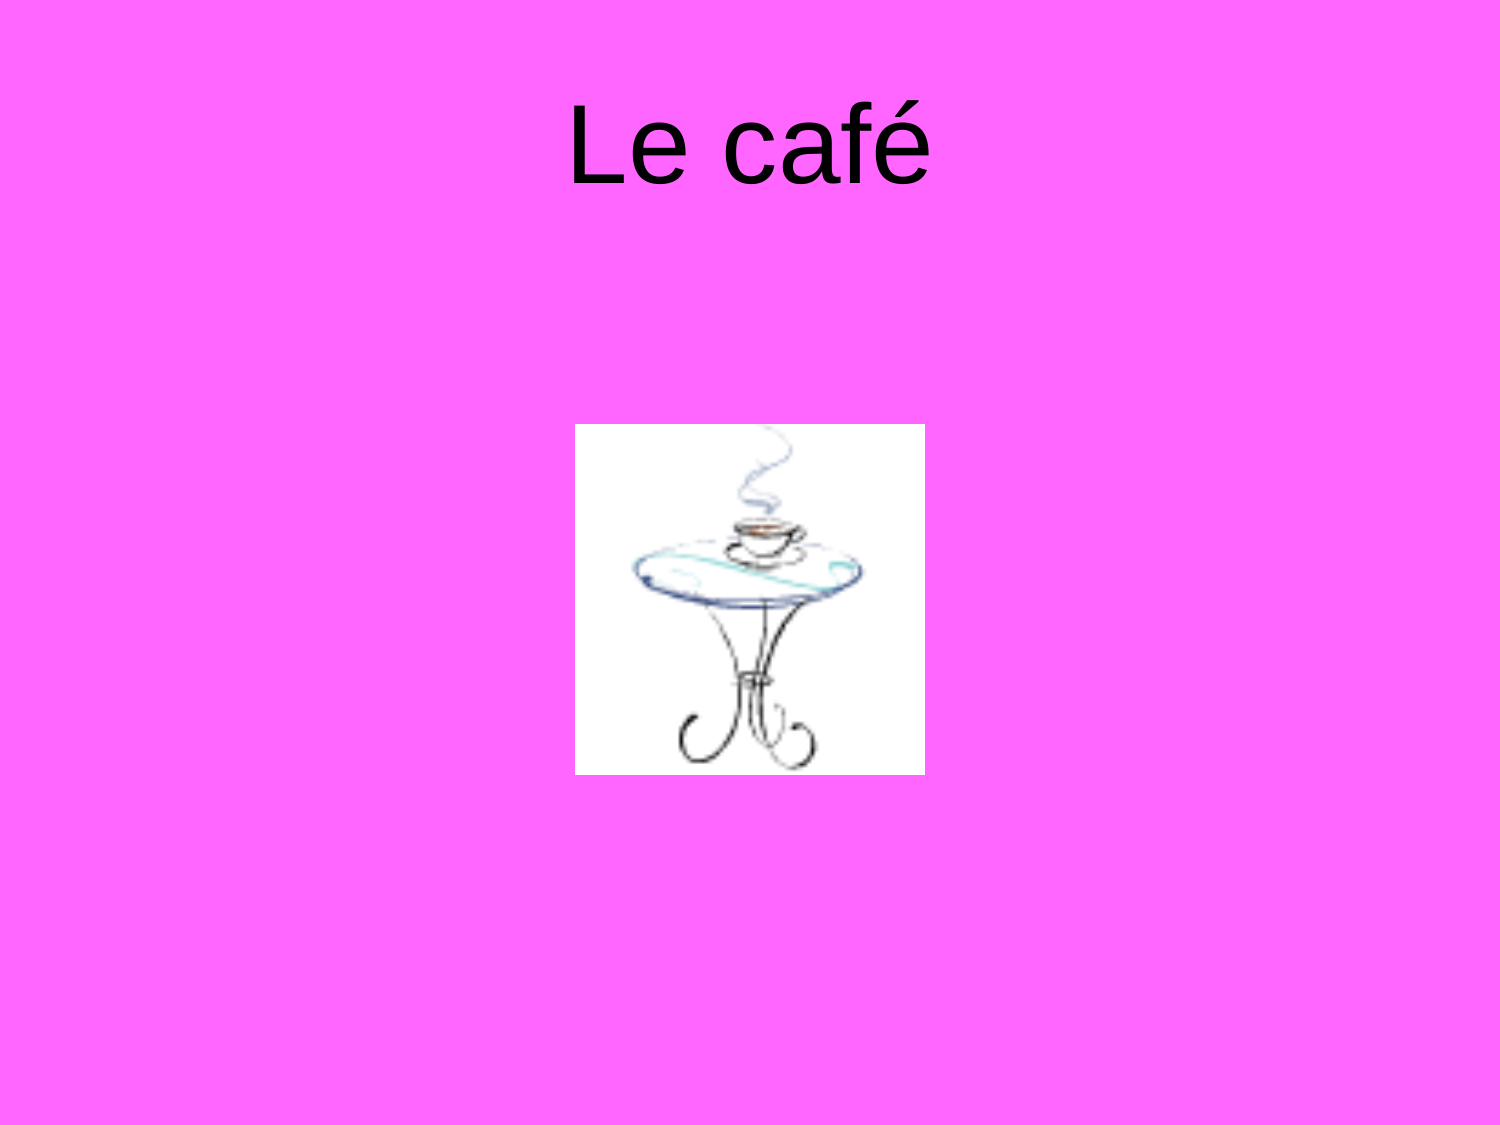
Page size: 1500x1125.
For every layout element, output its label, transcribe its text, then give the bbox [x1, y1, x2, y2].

picture [575, 424, 925, 775]
title Le café [75, 45, 1426, 233]
